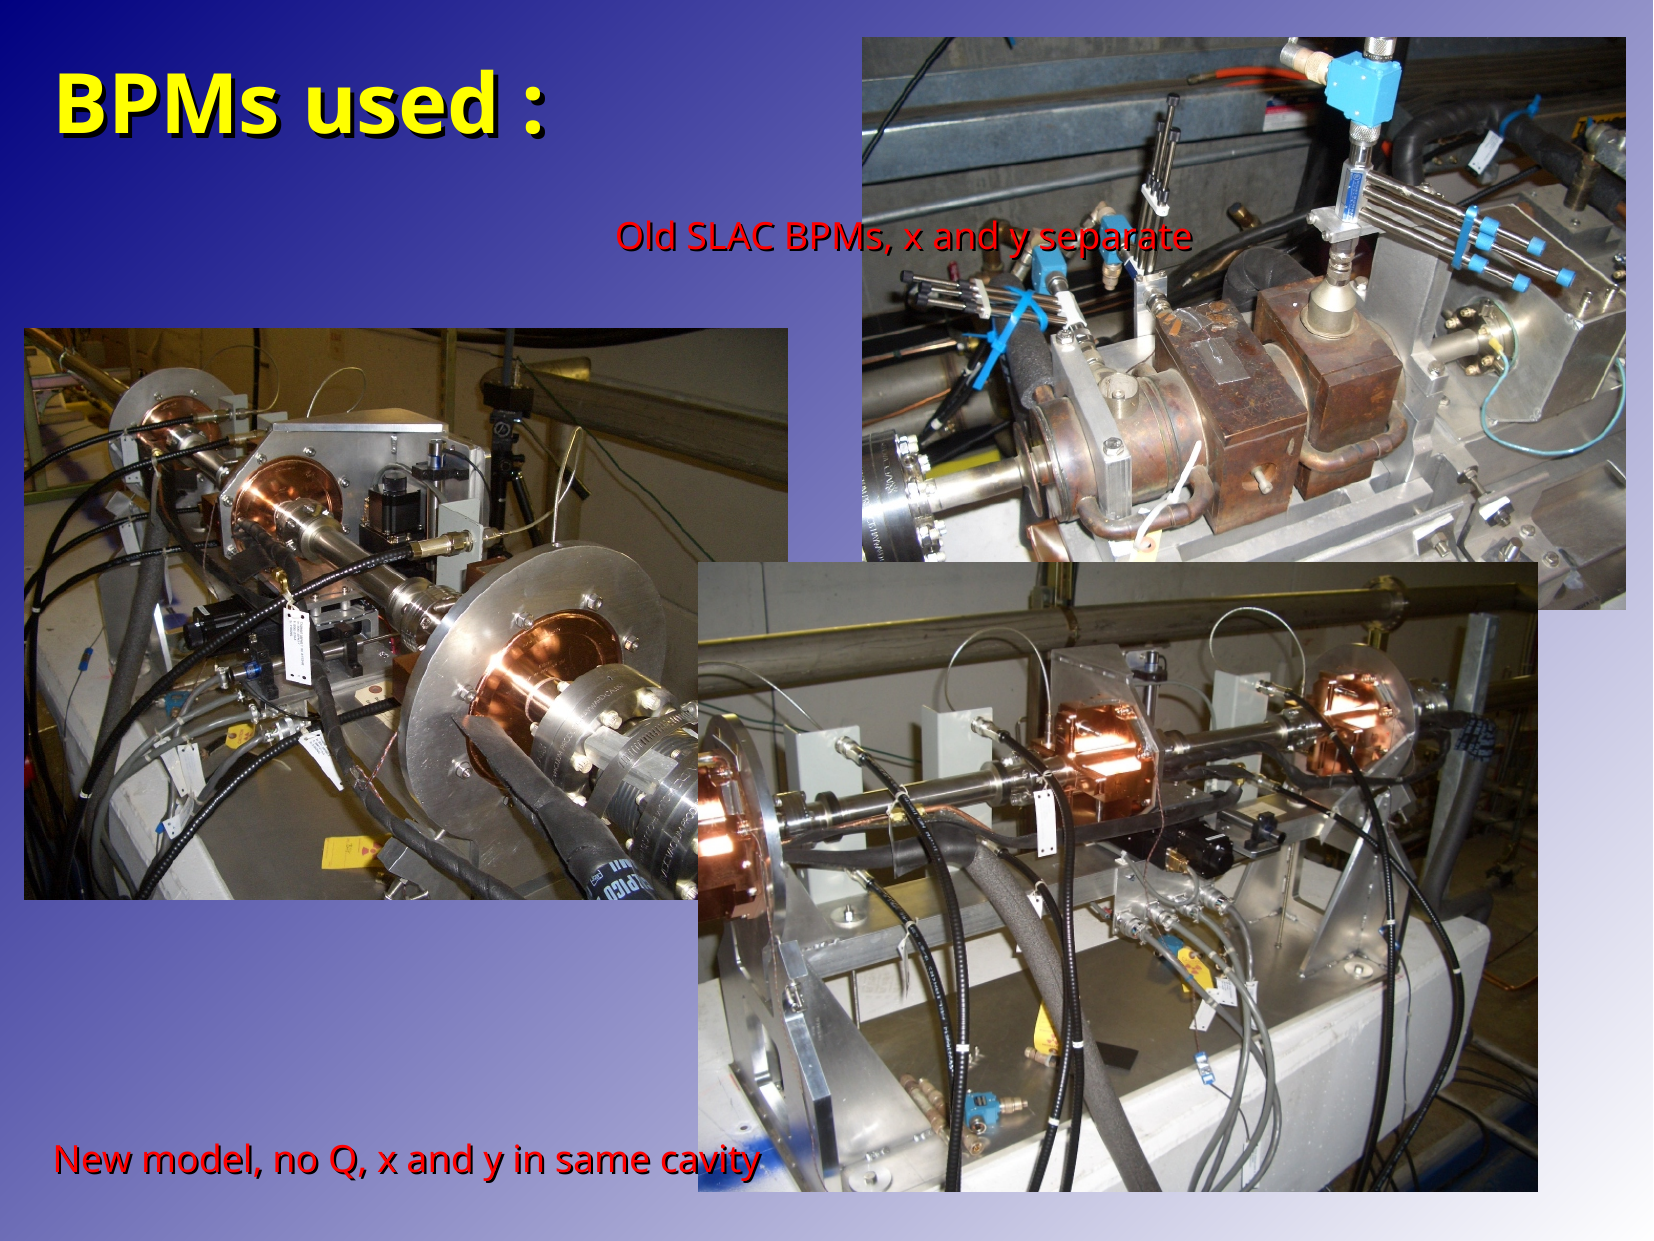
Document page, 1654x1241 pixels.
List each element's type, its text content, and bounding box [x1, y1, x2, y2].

picture [24, 37, 1626, 1192]
text_box Old SLAC BPMs, x and y separate [600, 202, 1351, 263]
text_box BPMs used : [37, 37, 862, 155]
text_box New model, no Q, x and y in same cavity [37, 1125, 788, 1186]
